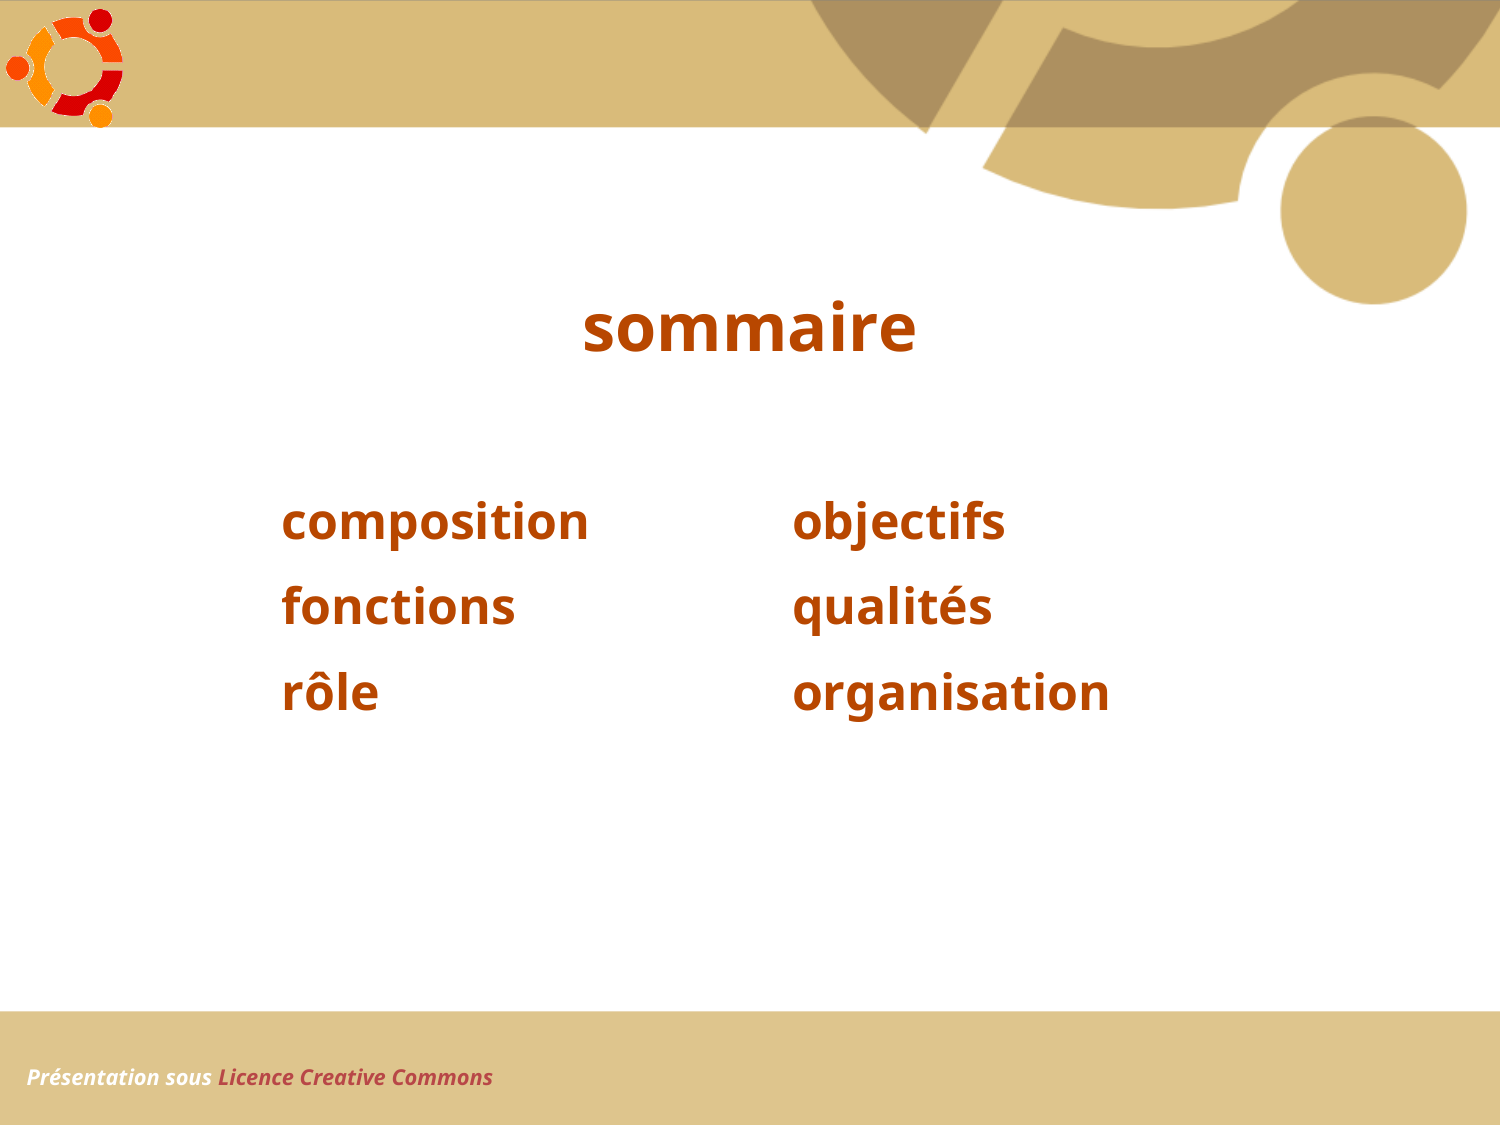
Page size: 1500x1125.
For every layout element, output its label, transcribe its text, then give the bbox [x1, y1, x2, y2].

subtitle sommaire [38, 236, 1388, 414]
text_box objectifs qualités organisation [717, 383, 1241, 827]
text_box composition fonctions rôle [206, 383, 717, 827]
picture [0, 0, 1500, 557]
